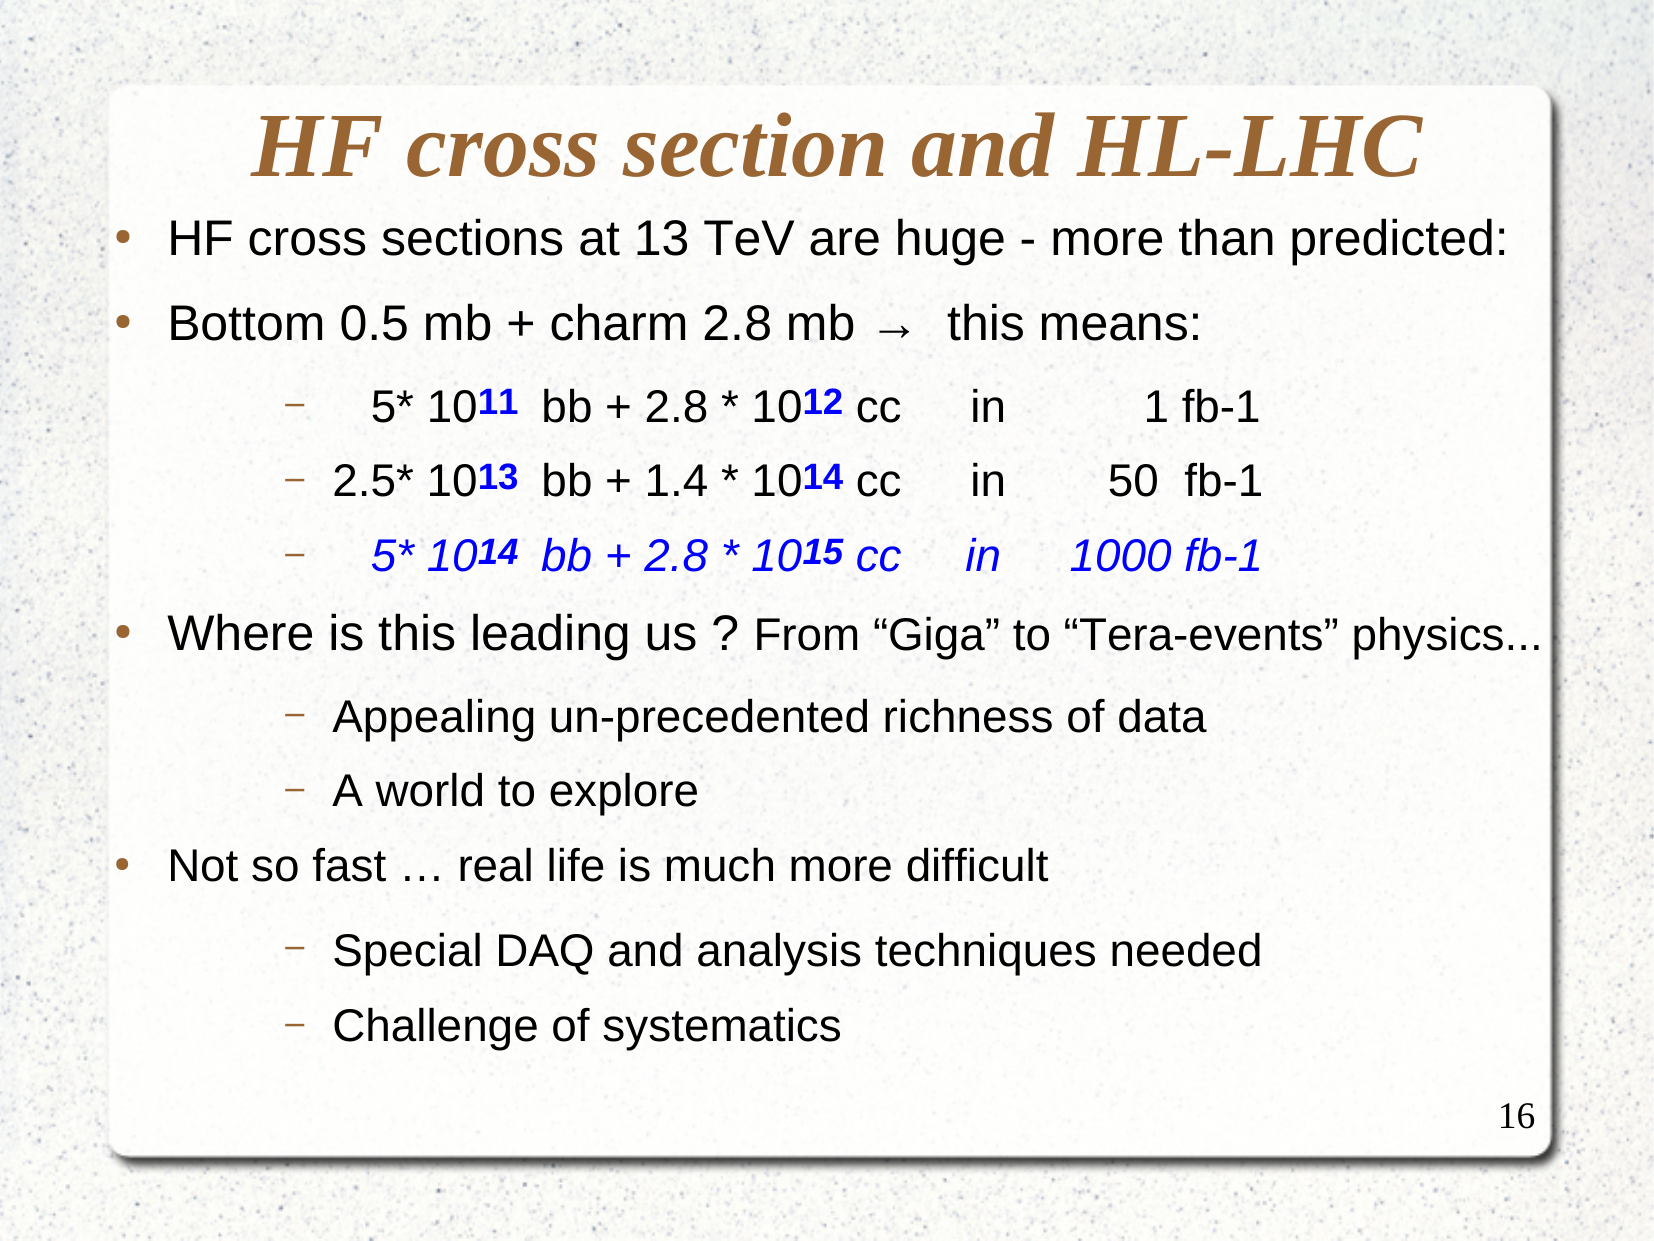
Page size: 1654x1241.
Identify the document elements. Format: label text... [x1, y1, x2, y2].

list HF cross sections at 13 TeV are huge - more than predicted: Bottom 0.5 mb + charm 2.8 mb → this means: 5* 1011 bb + 2.8 * 1012 cc in 1 fb-1 2.5* 1013 bb + 1.4 * 1014 cc in 50 fb-1 5* 1014 bb + 2.8 * 1015 cc in 1000 fb-1 Where is this leading us ? From “Giga” to “Tera-events” physics... Appealing un-precedented richness of data A world to explore Not so fast … real life is much more difficult Special DAQ and analysis techniques needed Challenge of systematics [96, 210, 1552, 1096]
picture [0, 0, 1654, 1241]
title HF cross section and HL-LHC [118, 95, 1536, 197]
